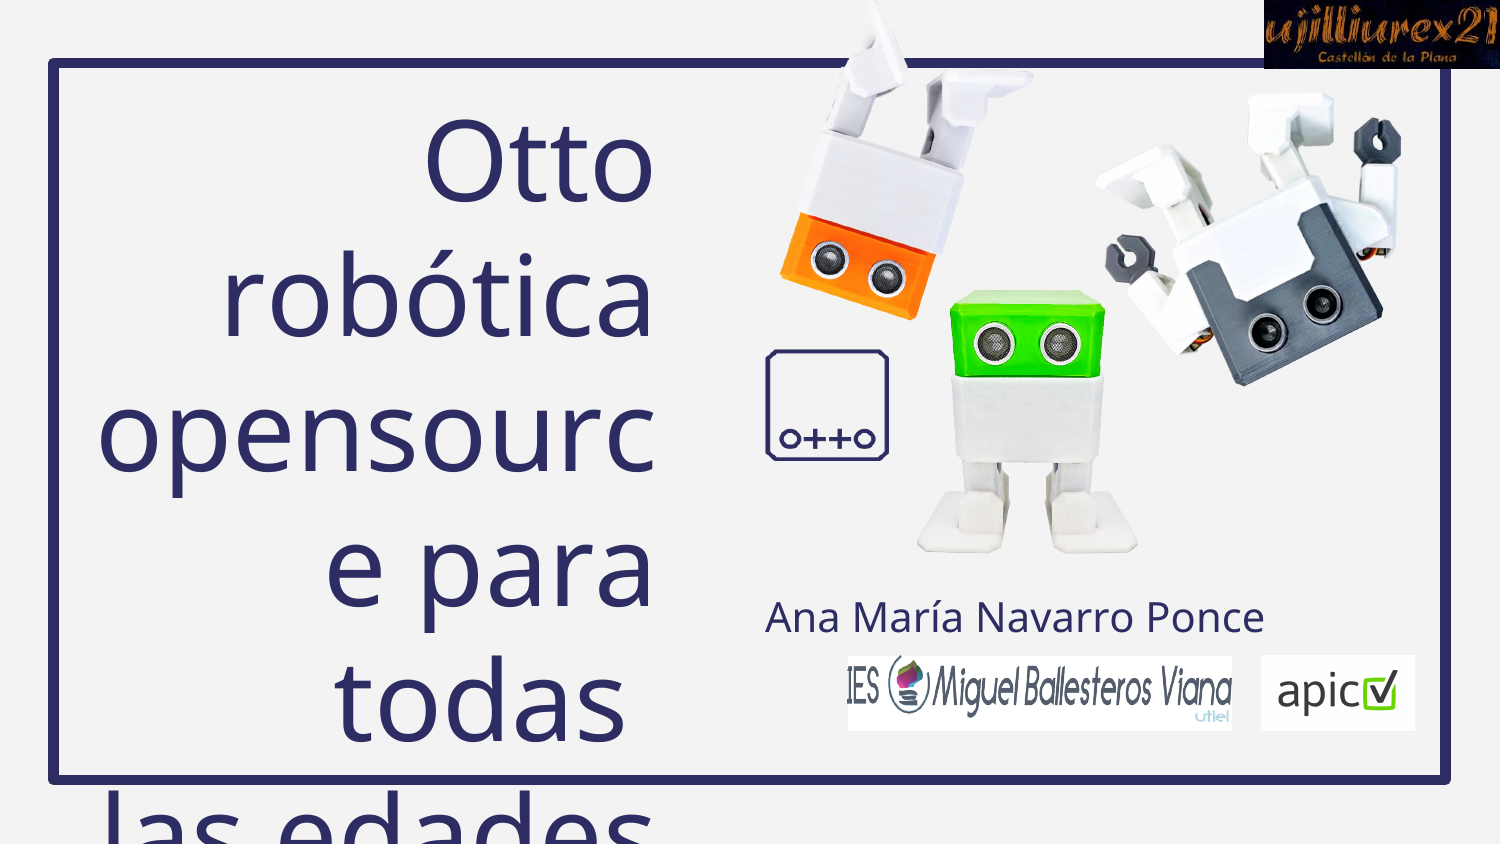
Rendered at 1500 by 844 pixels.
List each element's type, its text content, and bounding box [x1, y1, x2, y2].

picture [1264, 0, 1500, 69]
picture [847, 655, 1232, 731]
picture [668, 0, 1401, 538]
picture [1261, 655, 1415, 731]
title Otto robótica opensource para todas las edades [80, 73, 731, 745]
text_box Ana María Navarro Ponce [750, 538, 1422, 694]
